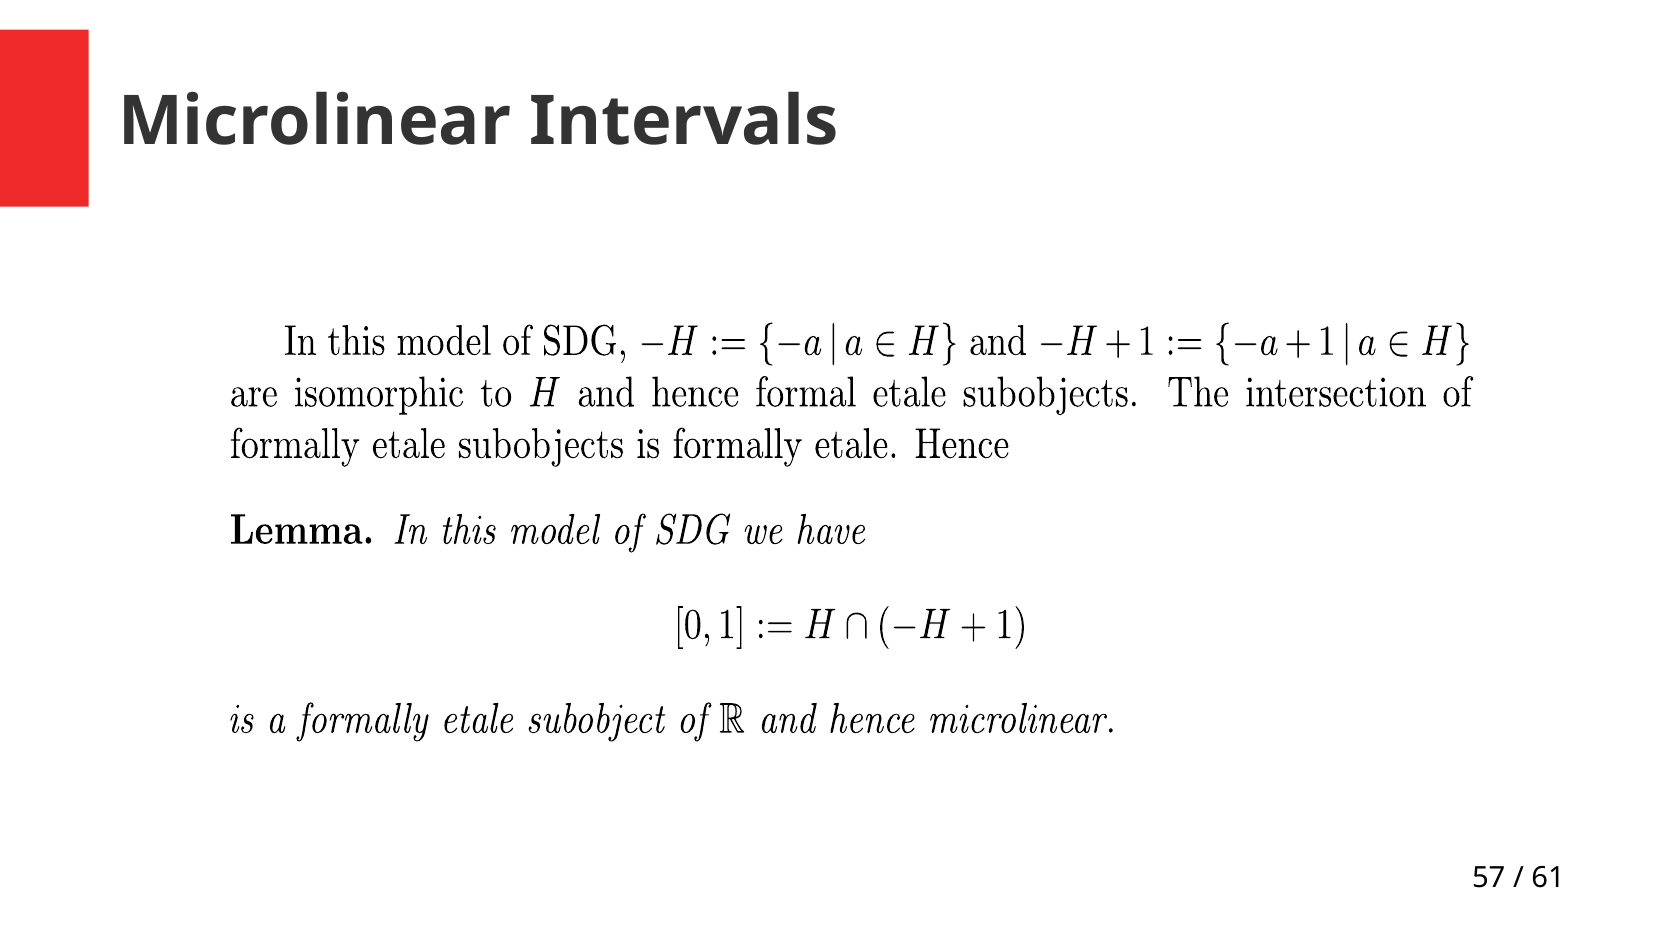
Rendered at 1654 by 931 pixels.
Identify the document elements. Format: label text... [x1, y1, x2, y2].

text_box [229, 322, 1474, 742]
title Microlinear Intervals [118, 29, 1595, 207]
